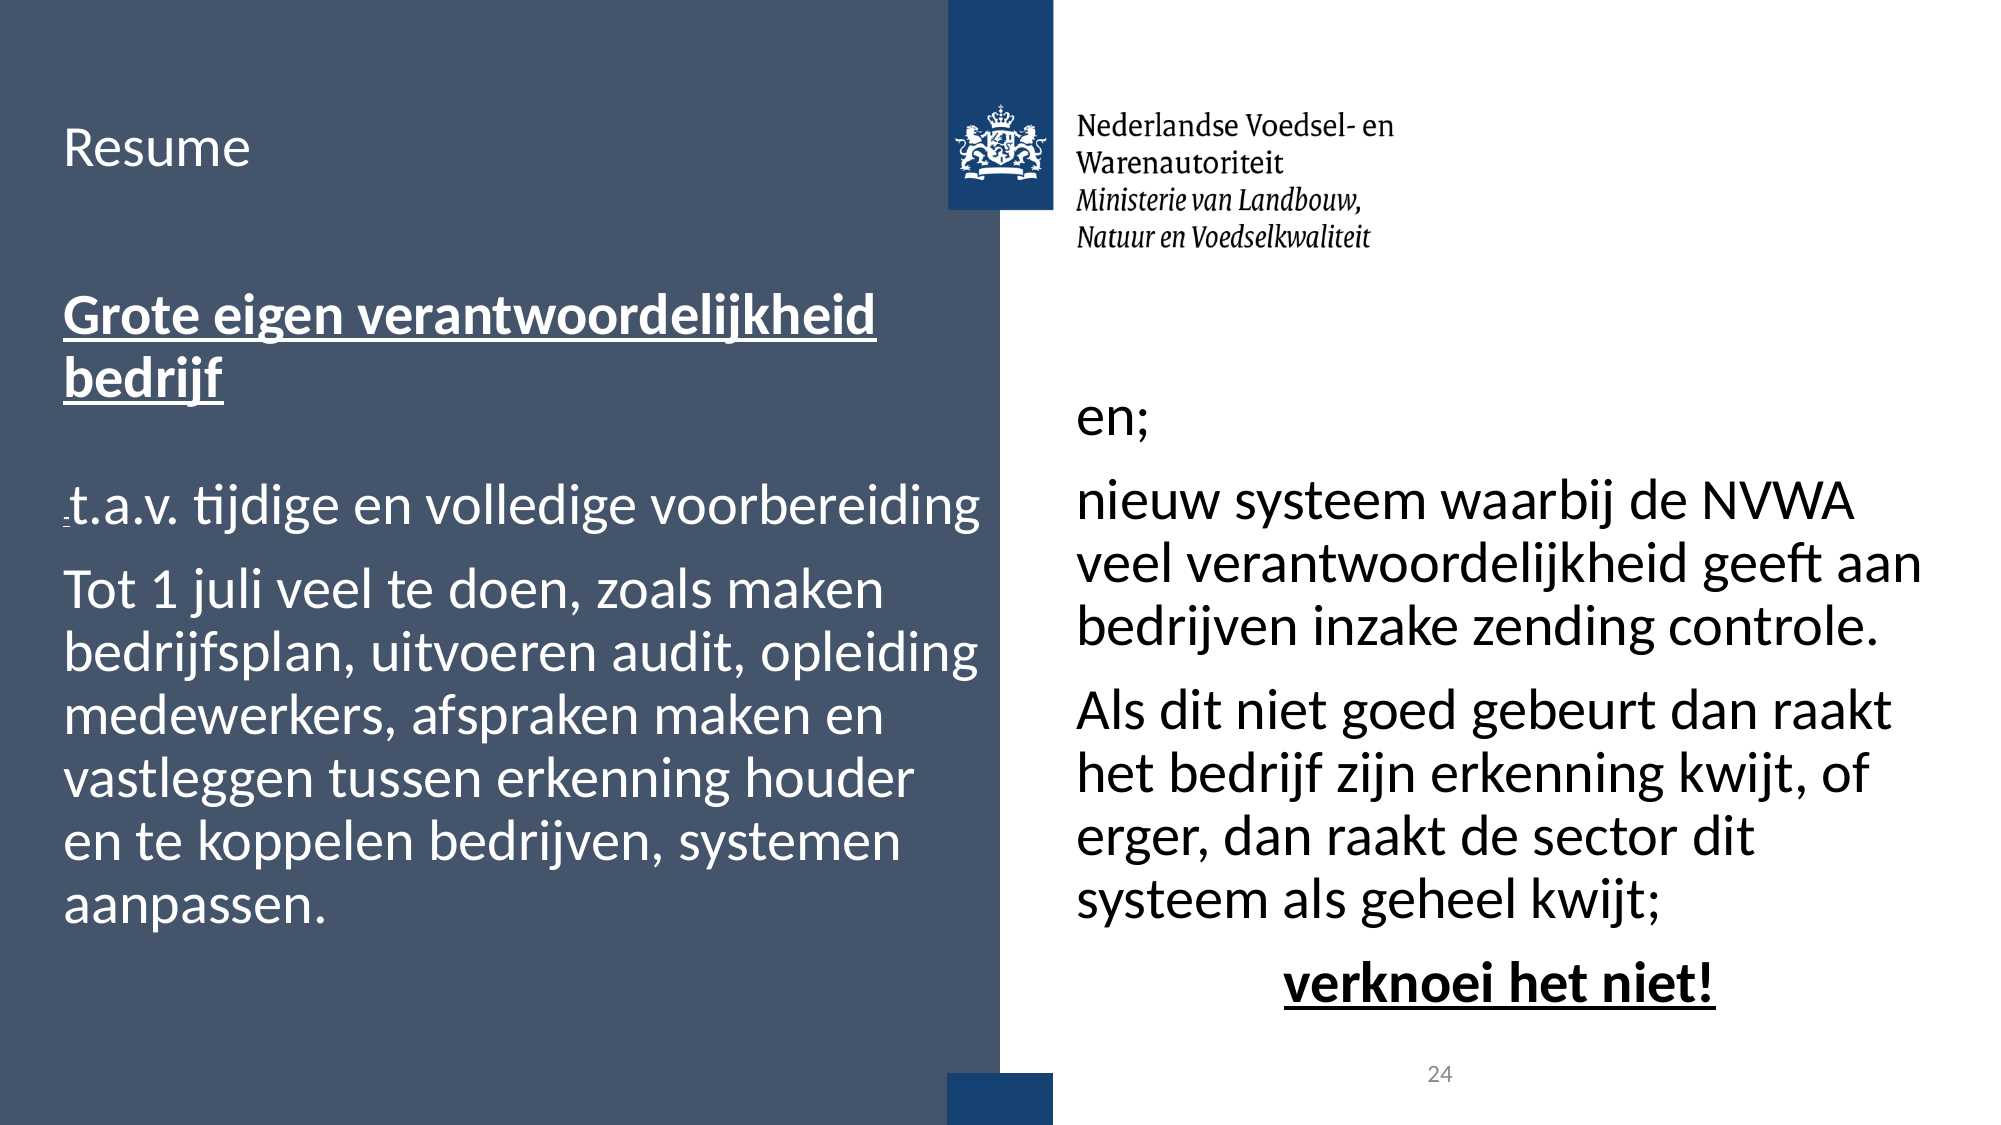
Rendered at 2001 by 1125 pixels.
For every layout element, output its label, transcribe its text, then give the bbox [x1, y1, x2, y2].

text_box [1058, 210, 1972, 422]
text_box en; nieuw systeem waarbij de NVWA veel verantwoordelijkheid geeft aan bedrijven inzake zending controle. Als dit niet goed gebeurt dan raakt het bedrijf zijn erkenning kwijt, of erger, dan raakt de sector dit systeem als geheel kwijt; verknoei het niet! [1061, 350, 1975, 1050]
text_box Resume Grote eigen verantwoordelijkheid bedrijf -t.a.v. tijdige en volledige voorbereiding Tot 1 juli veel te doen, zoals maken bedrijfsplan, uitvoeren audit, opleiding medewerkers, afspraken maken en vastleggen tussen erkenning houder en te koppelen bedrijven, systemen aanpassen. [48, 79, 1000, 973]
text_box 24 [1412, 1050, 1863, 1103]
